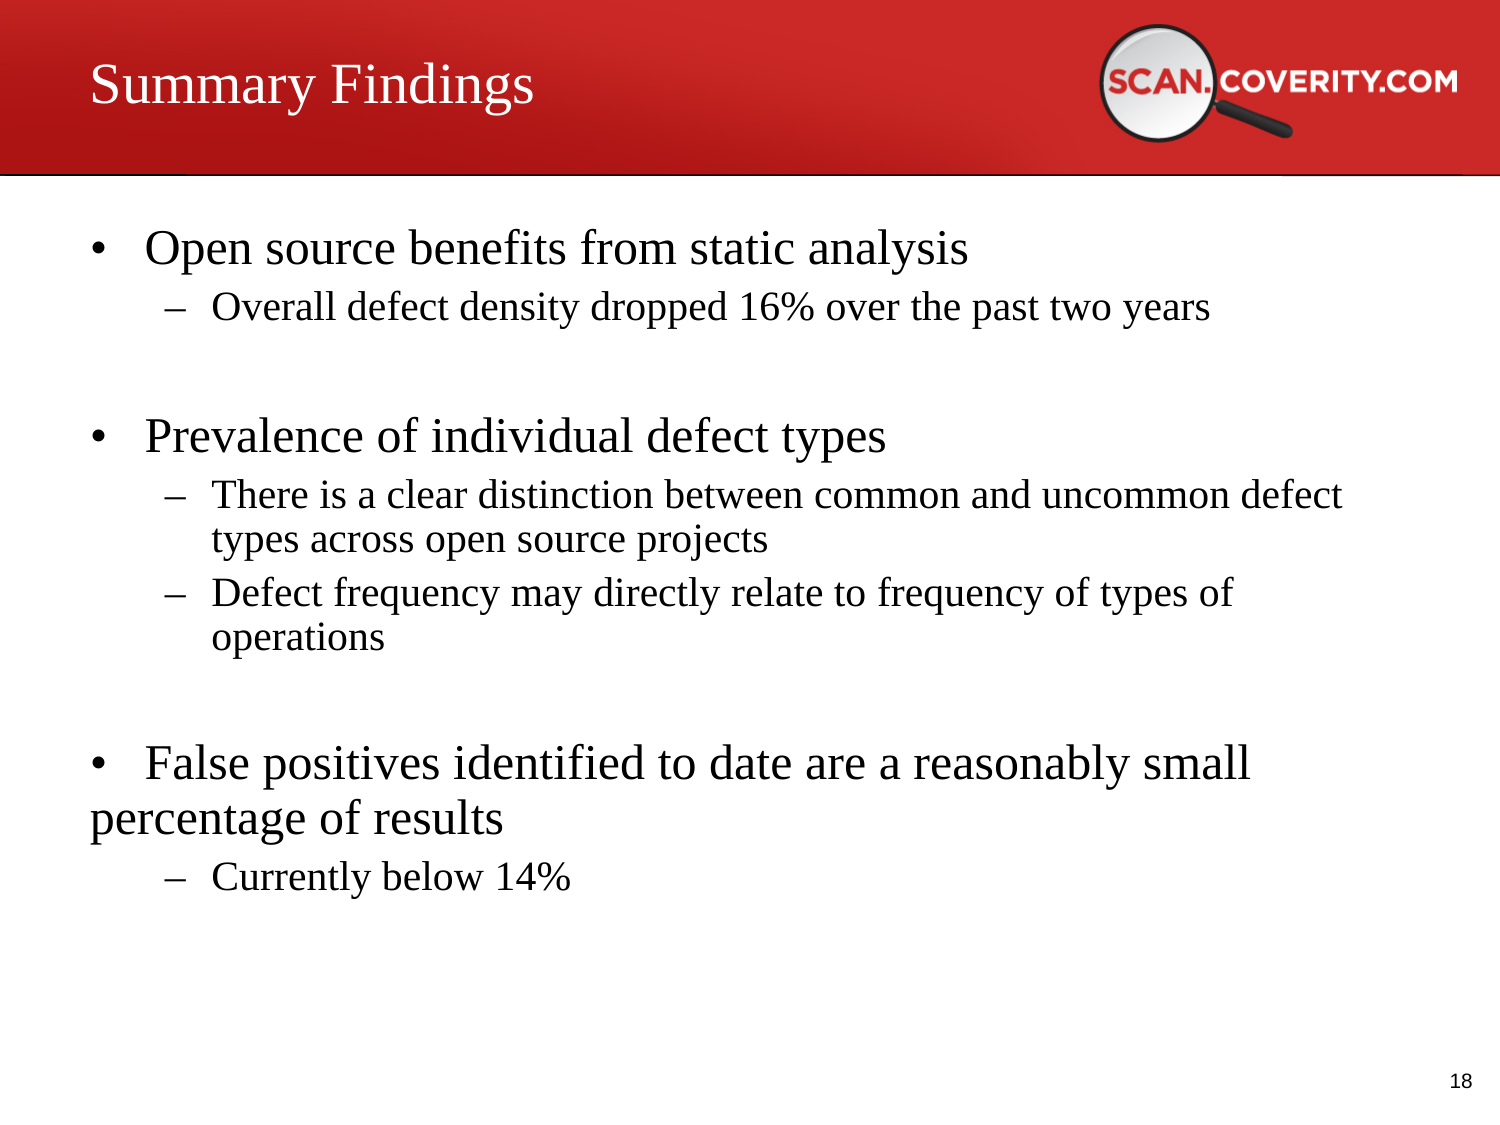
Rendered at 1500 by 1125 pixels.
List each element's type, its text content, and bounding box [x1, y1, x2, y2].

picture [0, 0, 1500, 174]
title Summary Findings [74, 24, 1100, 143]
list Open source benefits from static analysis Overall defect density dropped 16% over the past two years Prevalence of individual defect types There is a clear distinction between common and uncommon defect types across open source projects Defect frequency may directly relate to frequency of types of operations False positives identified to date are a reasonably small percentage of results Currently below 14% [75, 212, 1426, 981]
